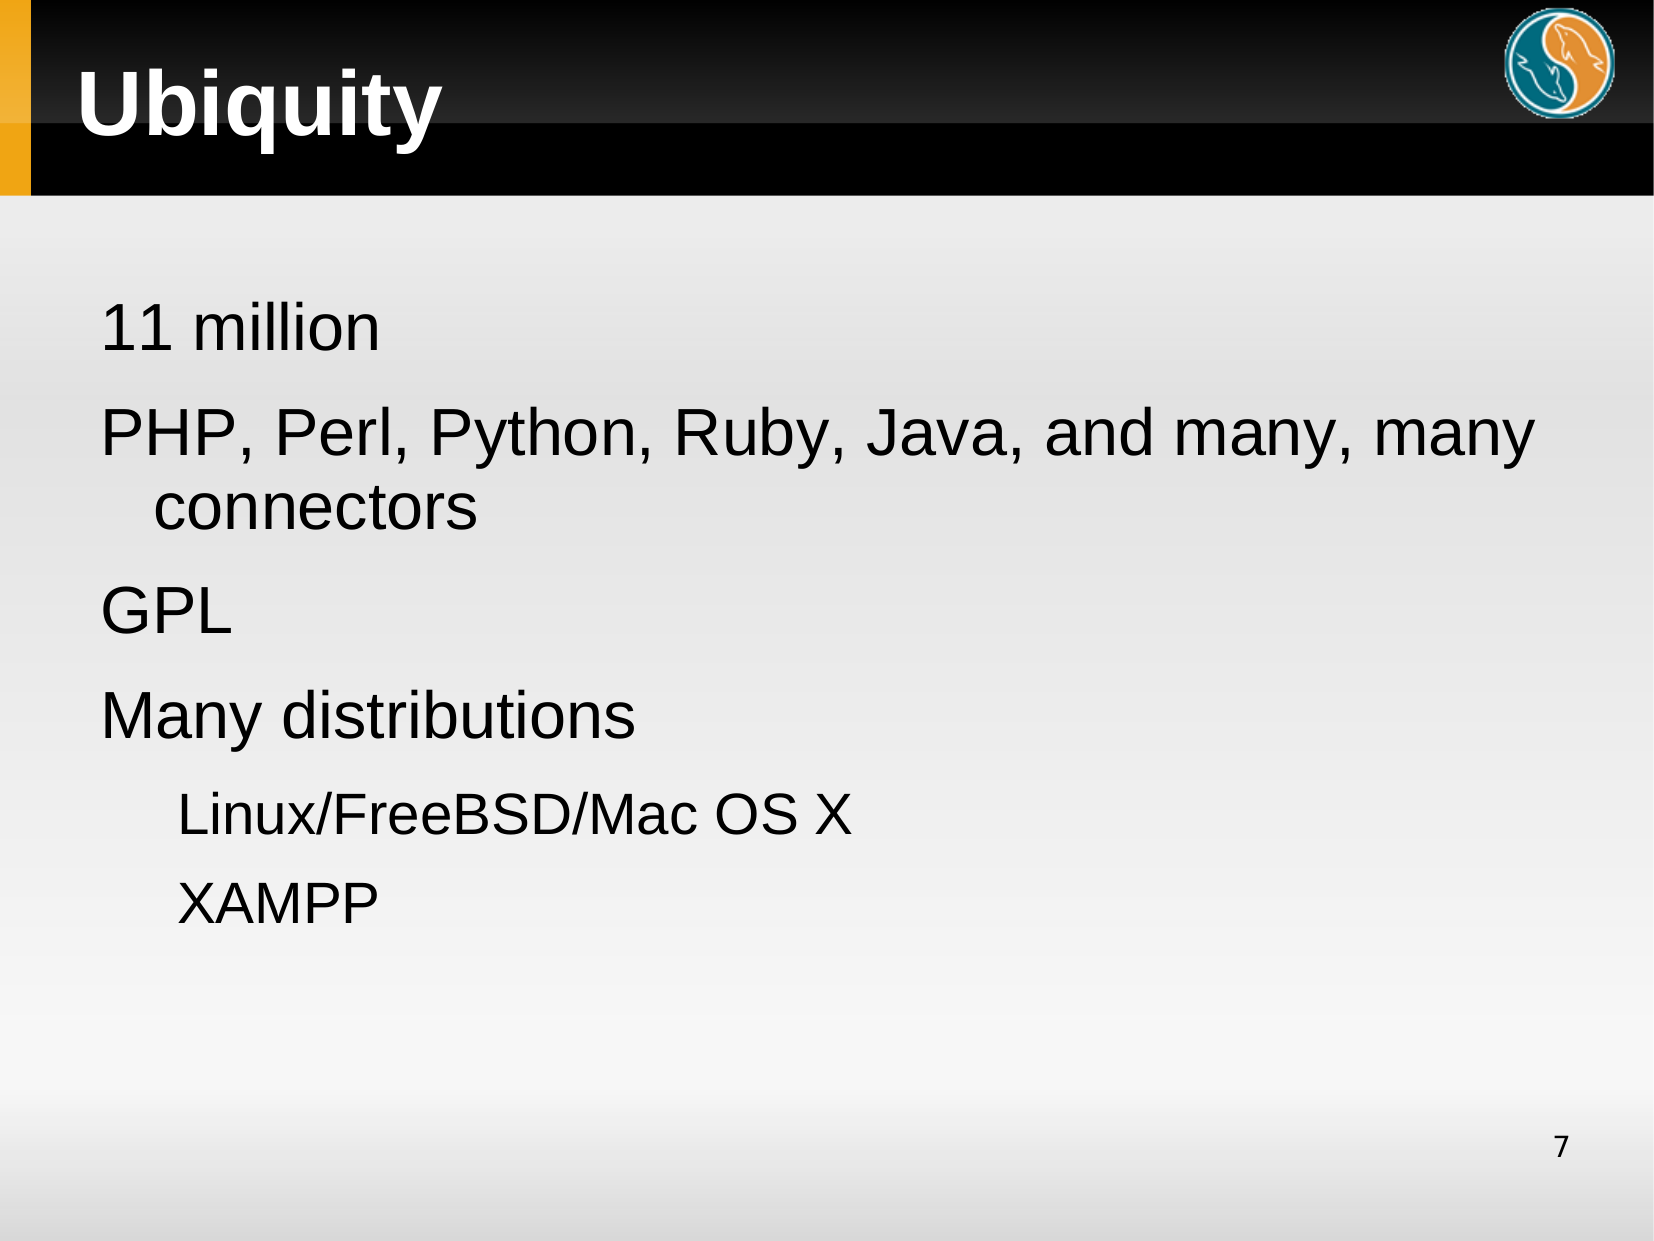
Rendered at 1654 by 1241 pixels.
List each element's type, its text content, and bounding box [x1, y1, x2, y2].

picture [0, 0, 1654, 1241]
list 11 million PHP, Perl, Python, Ruby, Java, and many, many connectors GPL Many distributions Linux/FreeBSD/Mac OS X XAMPP [82, 290, 1571, 1094]
title Ubiquity [76, 7, 1565, 200]
